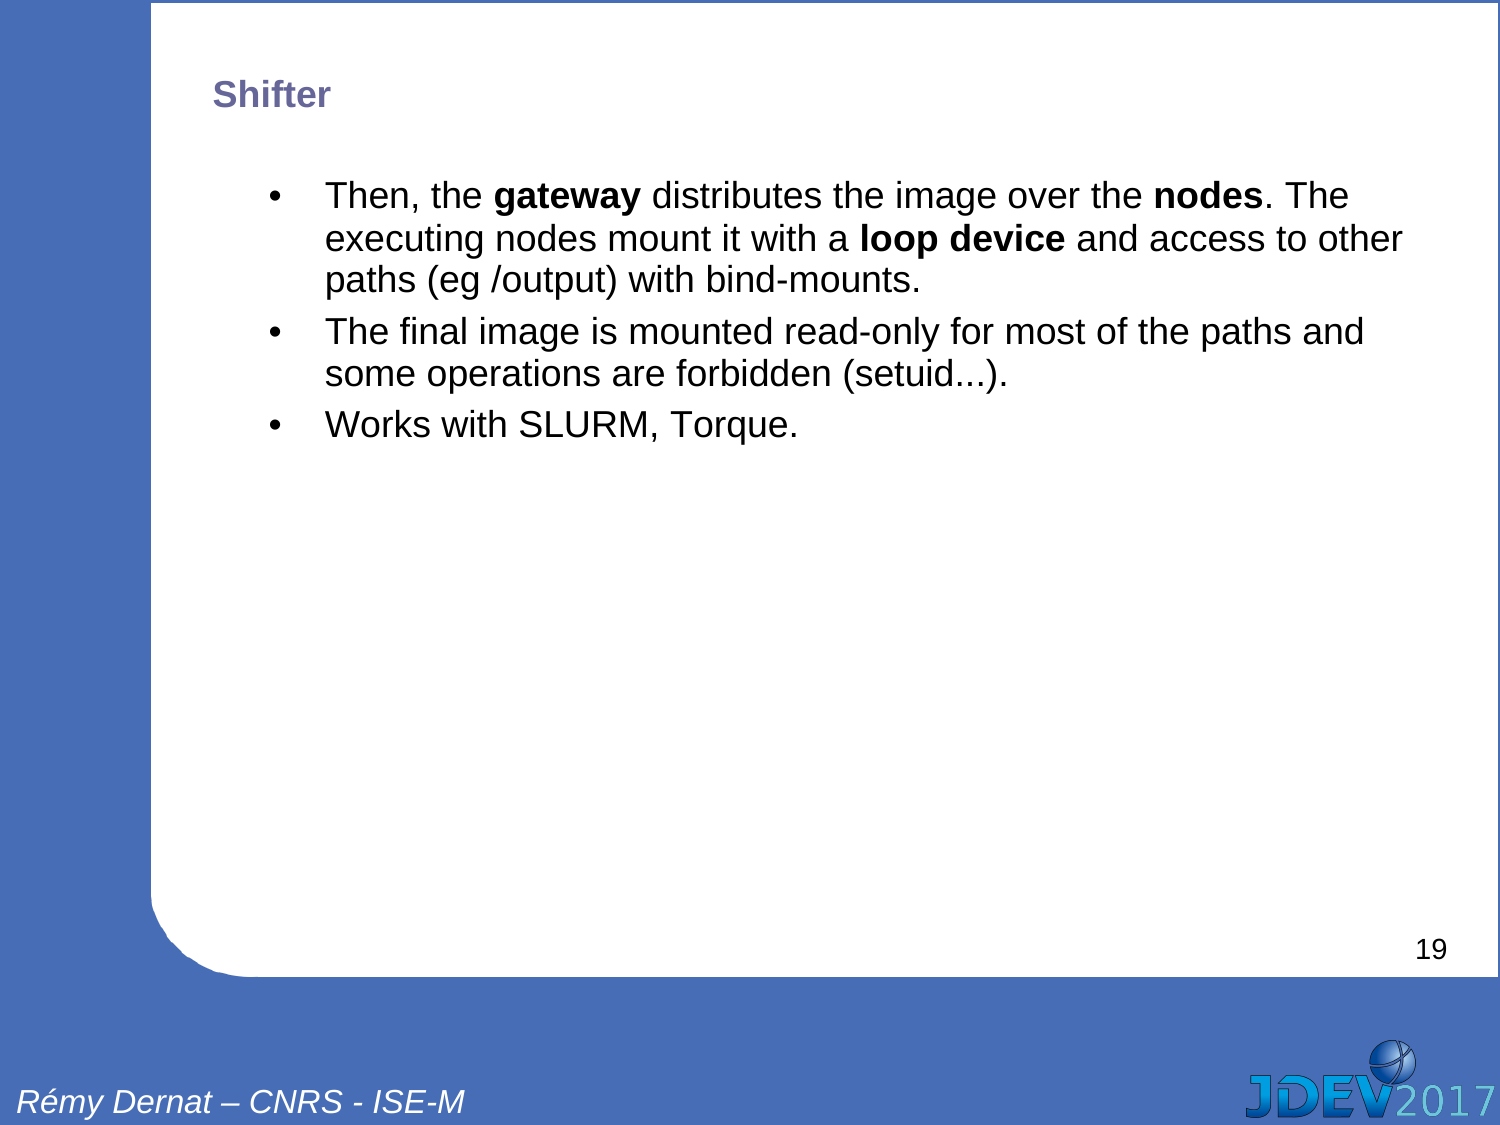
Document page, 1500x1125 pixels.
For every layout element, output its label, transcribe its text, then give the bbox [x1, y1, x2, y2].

title Shifter [212, 24, 1447, 164]
list Then, the gateway distributes the image over the nodes. The executing nodes mount it with a loop device and access to other paths (eg /output) with bind-mounts. The final image is mounted read-only for most of the paths and some operations are forbidden (setuid...). Works with SLURM, Torque. [212, 174, 1448, 828]
text_box Rémy Dernat – CNRS - ISE-M [0, 1075, 488, 1125]
picture [0, 0, 1500, 1125]
